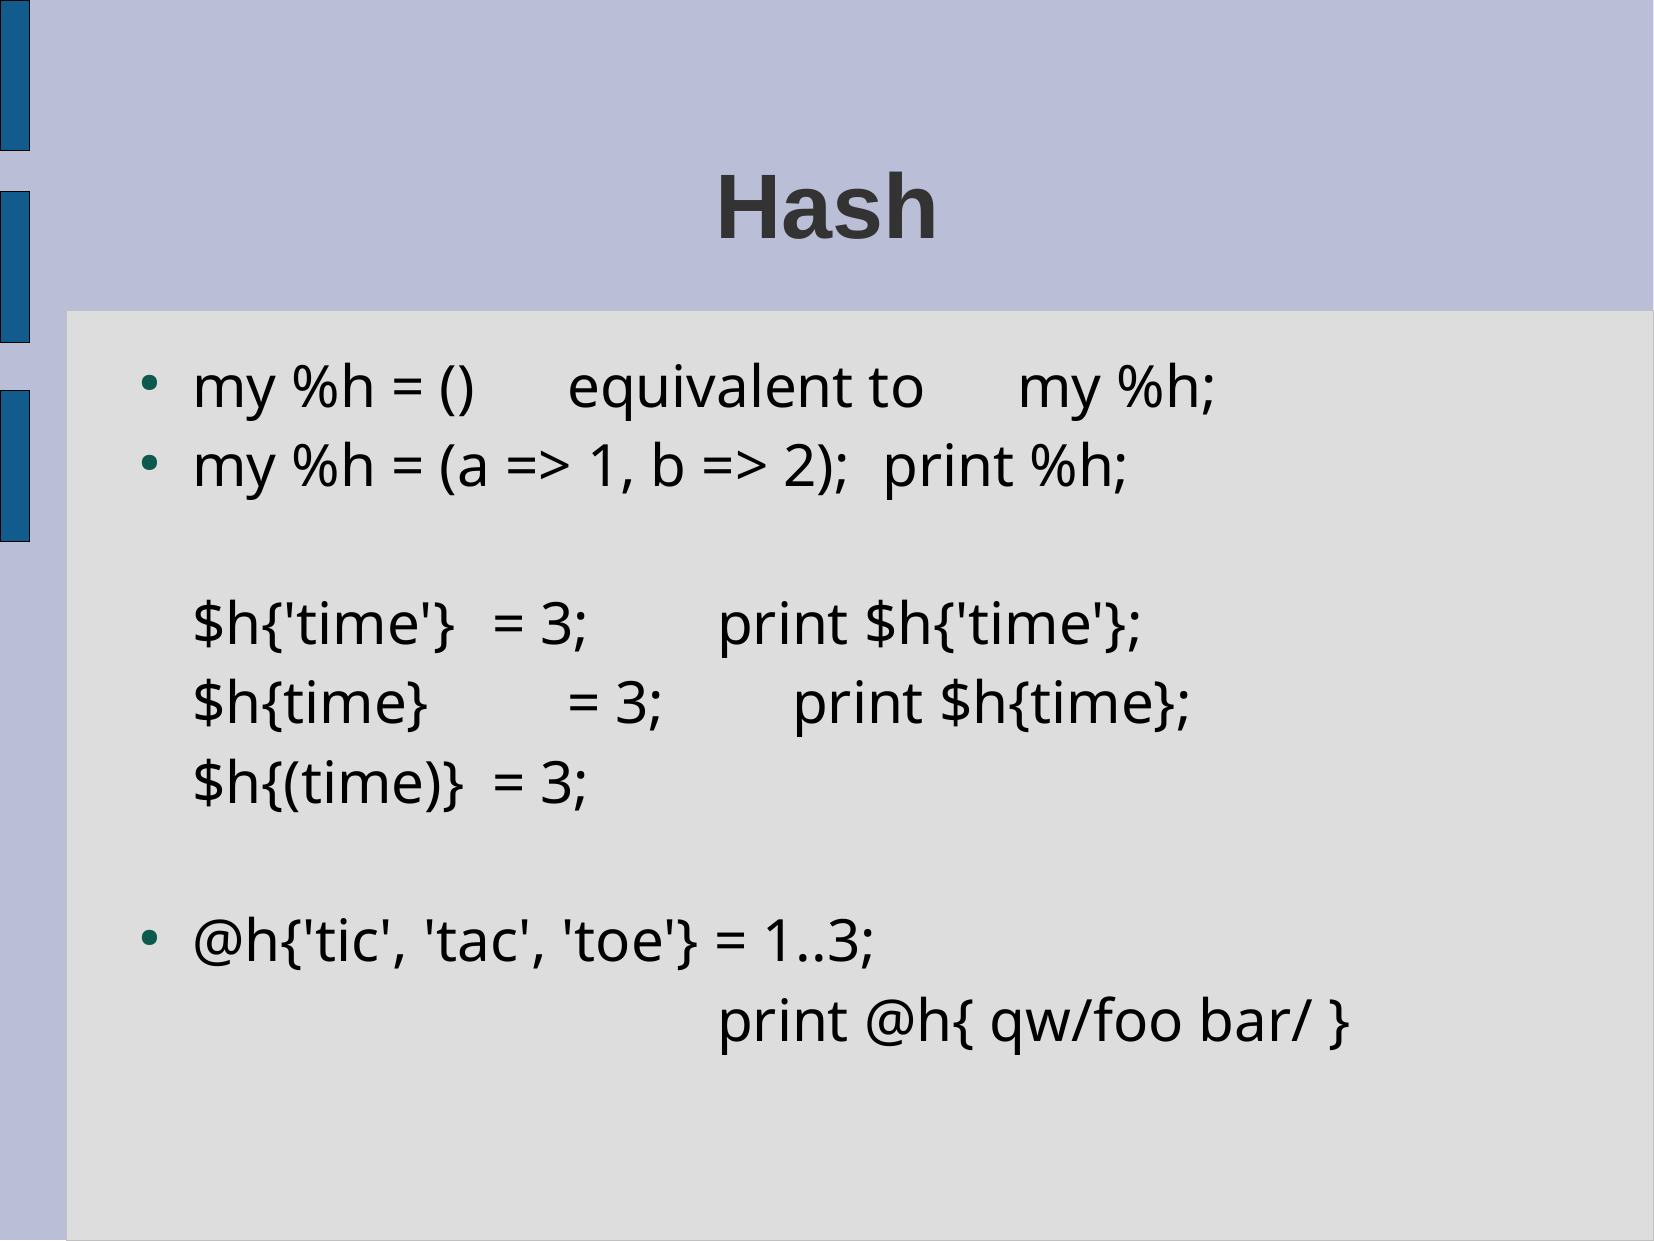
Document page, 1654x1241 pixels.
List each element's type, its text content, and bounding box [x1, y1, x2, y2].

title Hash [121, 102, 1534, 311]
list my %h = () equivalent to my %h; my %h = (a => 1, b => 2); print %h; $h{'time'} = 3; print $h{'time'}; $h{time} = 3; print $h{time}; $h{(time)} = 3; @h{'tic', 'tac', 'toe'} = 1..3; print @h{ qw/foo bar/ } [121, 344, 1534, 1187]
